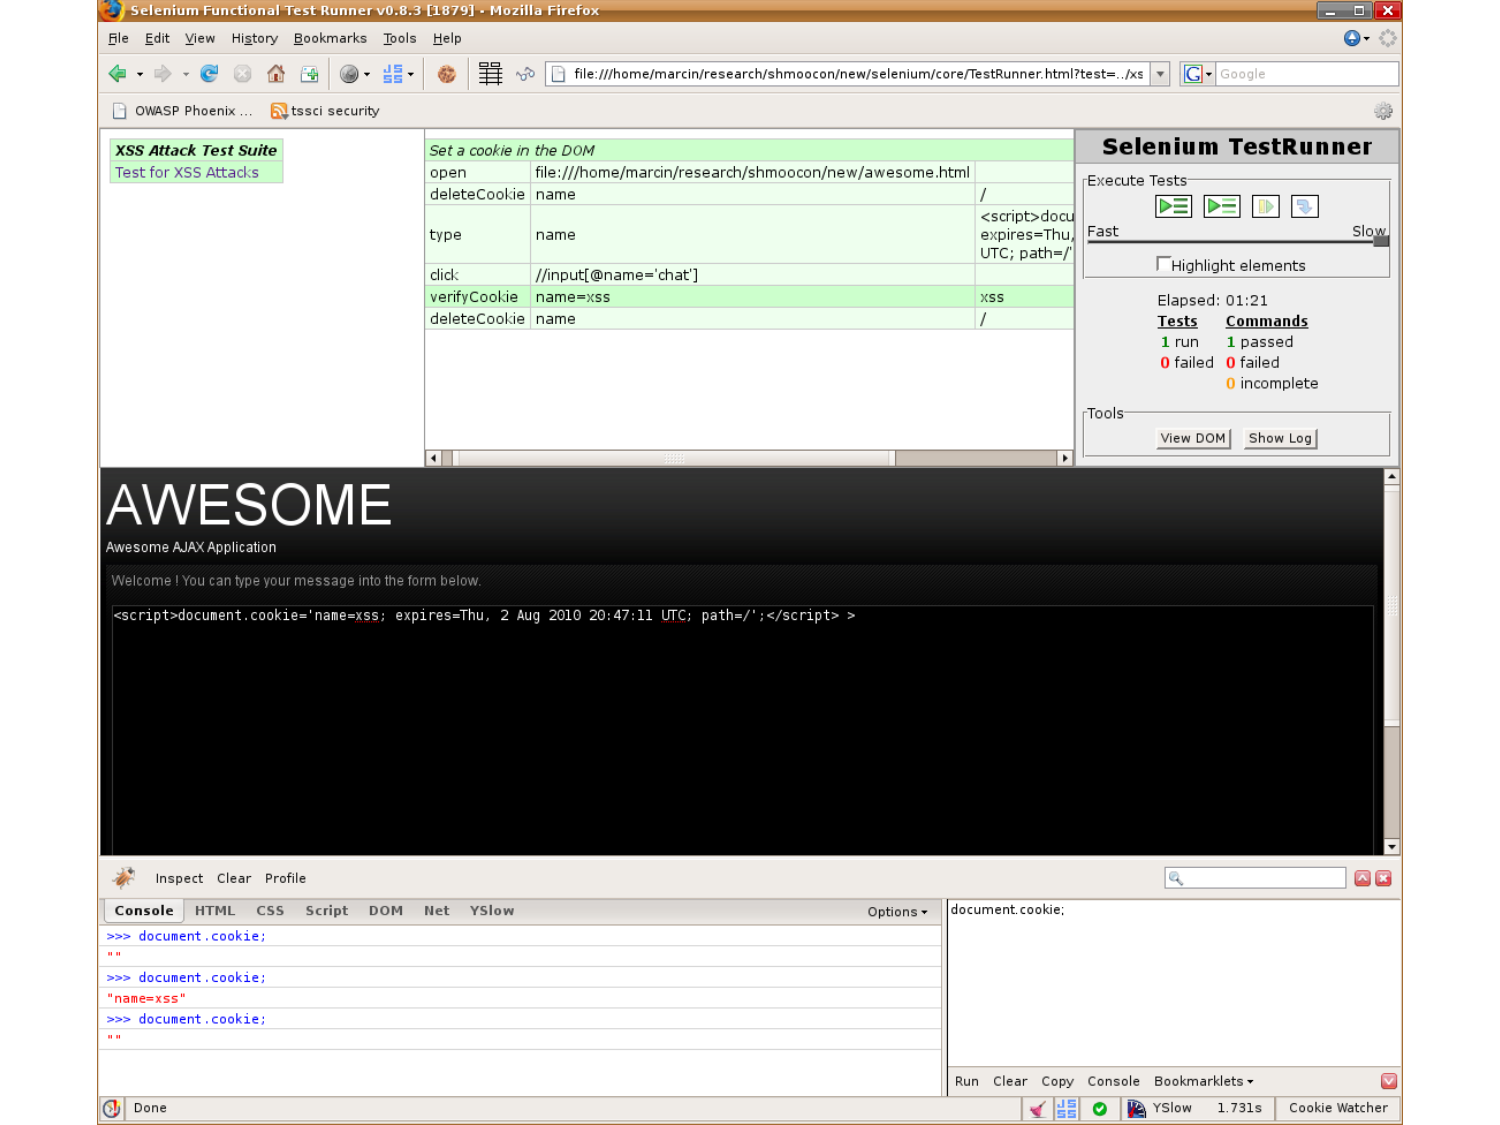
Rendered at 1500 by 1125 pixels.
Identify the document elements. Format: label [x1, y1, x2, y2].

picture [97, 0, 1403, 1125]
text_box [0, 0, 97, 1125]
text_box [1403, 0, 1500, 1125]
